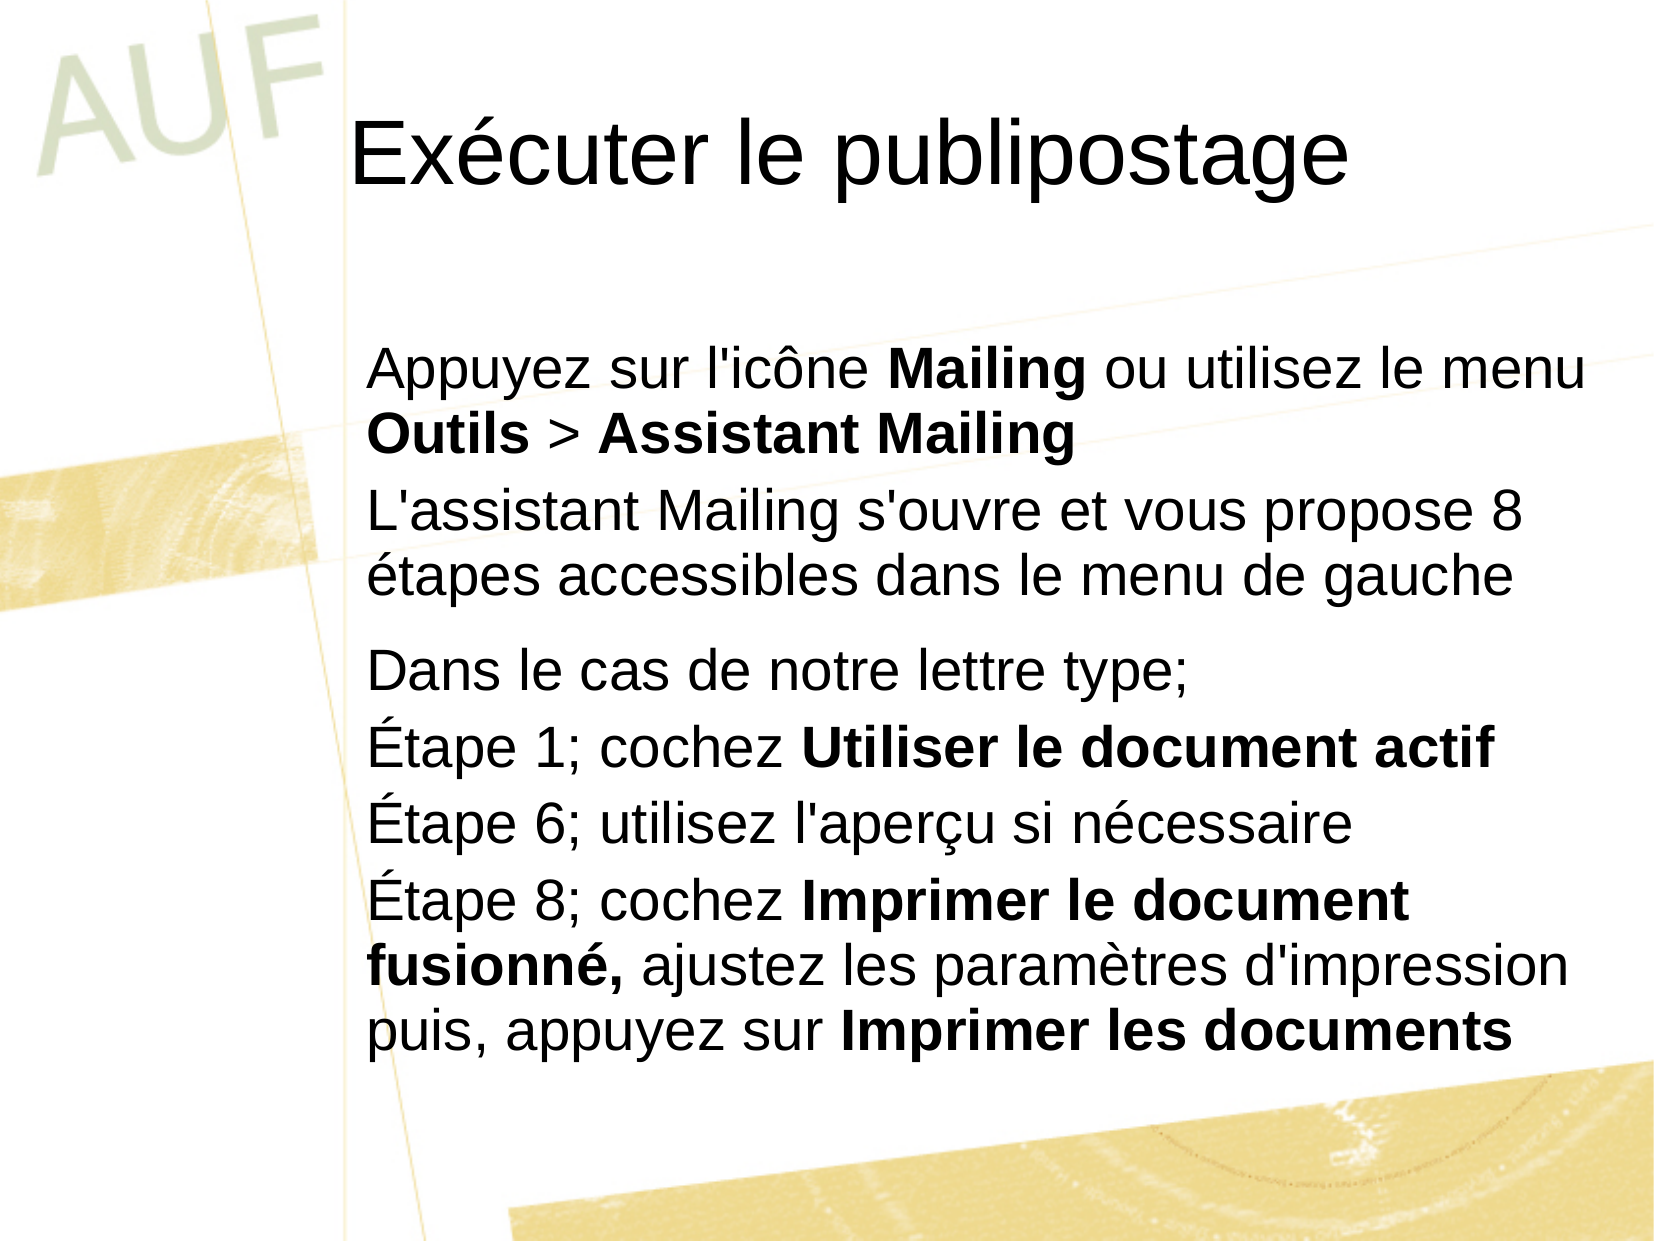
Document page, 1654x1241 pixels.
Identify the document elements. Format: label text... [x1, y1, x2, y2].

title Exécuter le publipostage [82, 49, 1571, 257]
picture [0, 0, 1654, 1241]
subtitle Appuyez sur l'icône Mailing ou utilisez le menu Outils > Assistant Mailing L'assistant Mailing s'ouvre et vous propose 8 étapes accessibles dans le menu de gauche Dans le cas de notre lettre type; Étape 1; cochez Utiliser le document actif Étape 6; utilisez l'aperçu si nécessaire Étape 8; cochez Imprimer le document fusionné, ajustez les paramètres d'impression puis, appuyez sur Imprimer les documents [82, 297, 1595, 1102]
